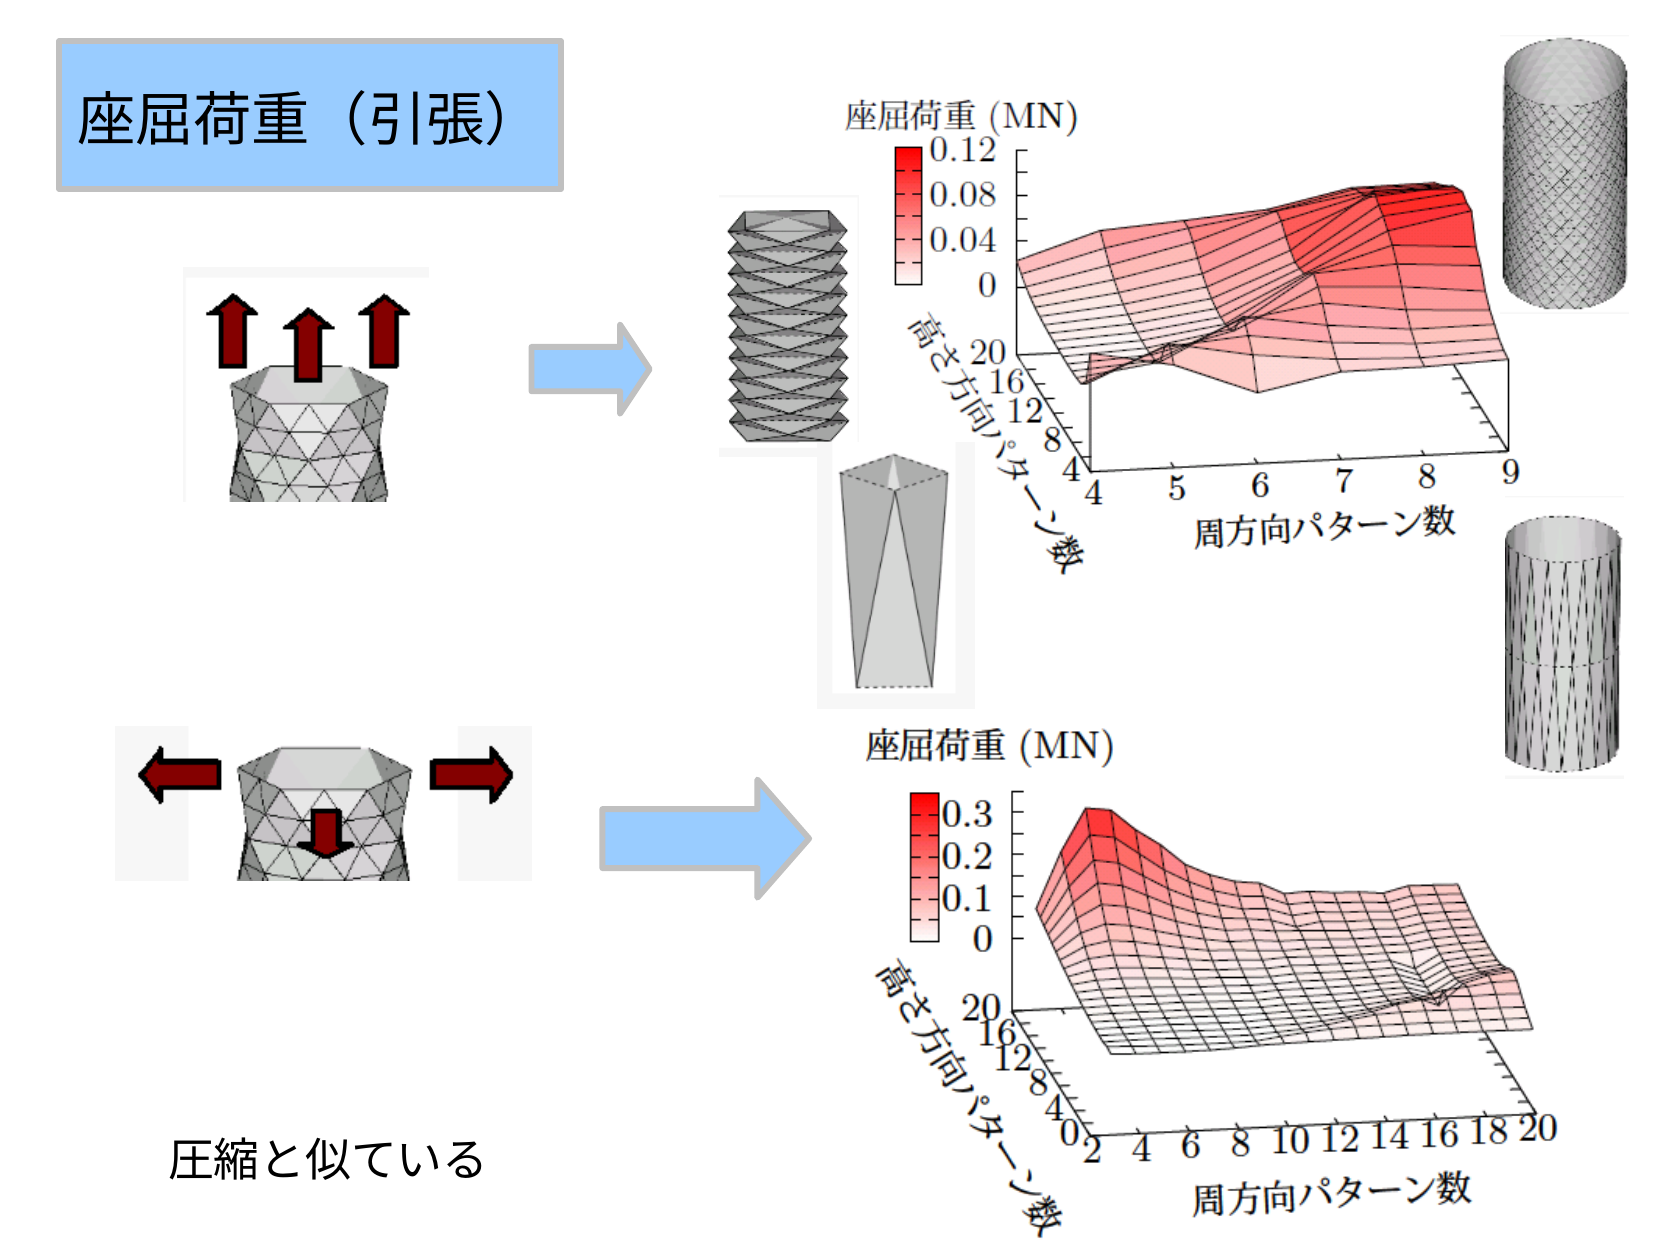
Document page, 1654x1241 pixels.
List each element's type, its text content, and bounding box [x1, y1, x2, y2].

text_box [531, 324, 650, 414]
text_box 座屈荷重（引張） [59, 41, 562, 189]
picture [115, 726, 532, 881]
picture [183, 267, 429, 502]
text_box 圧縮と似ている [153, 1116, 538, 1191]
picture [719, 35, 1629, 1241]
text_box [602, 779, 810, 898]
